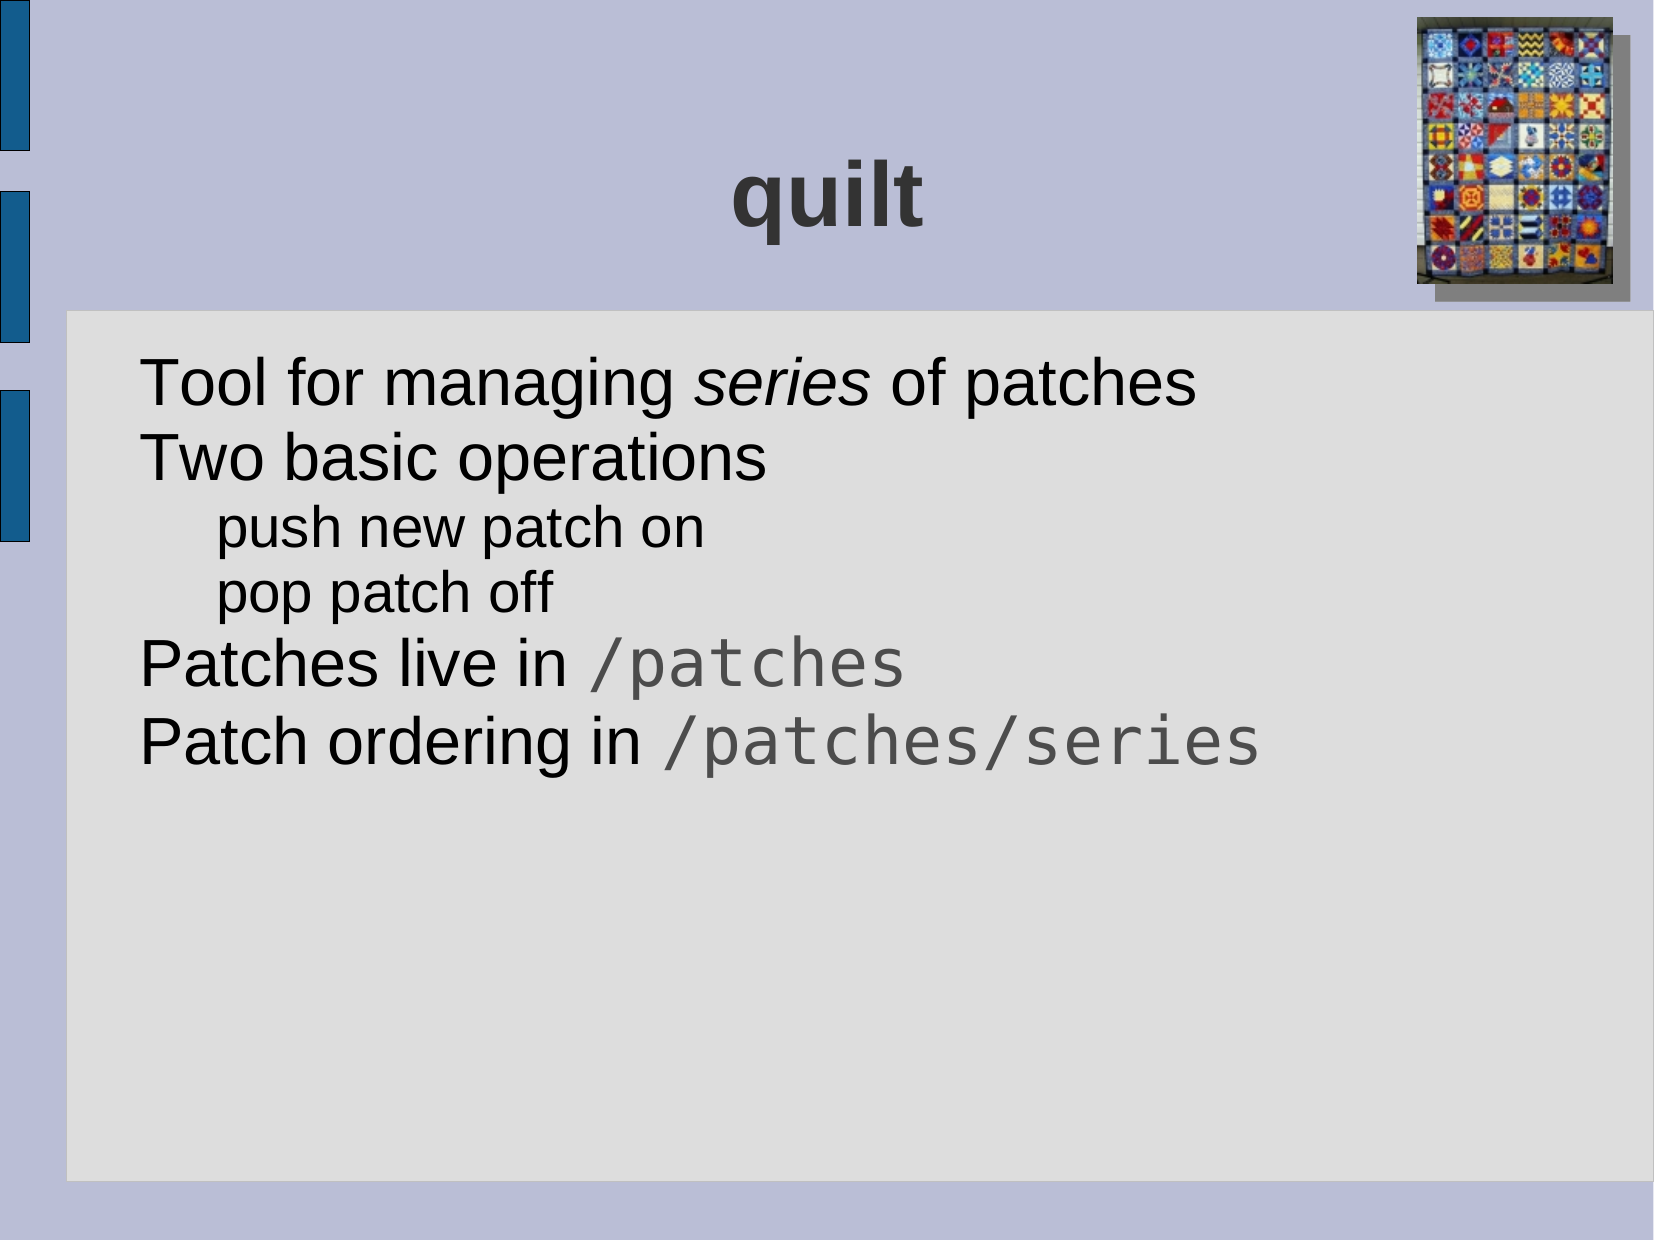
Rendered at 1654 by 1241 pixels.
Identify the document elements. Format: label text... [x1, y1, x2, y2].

picture [1417, 17, 1613, 284]
title quilt [121, 98, 1435, 291]
list Tool for managing series of patches Two basic operations push new patch on pop patch off Patches live in /patches Patch ordering in /patches/series [121, 344, 1534, 1112]
